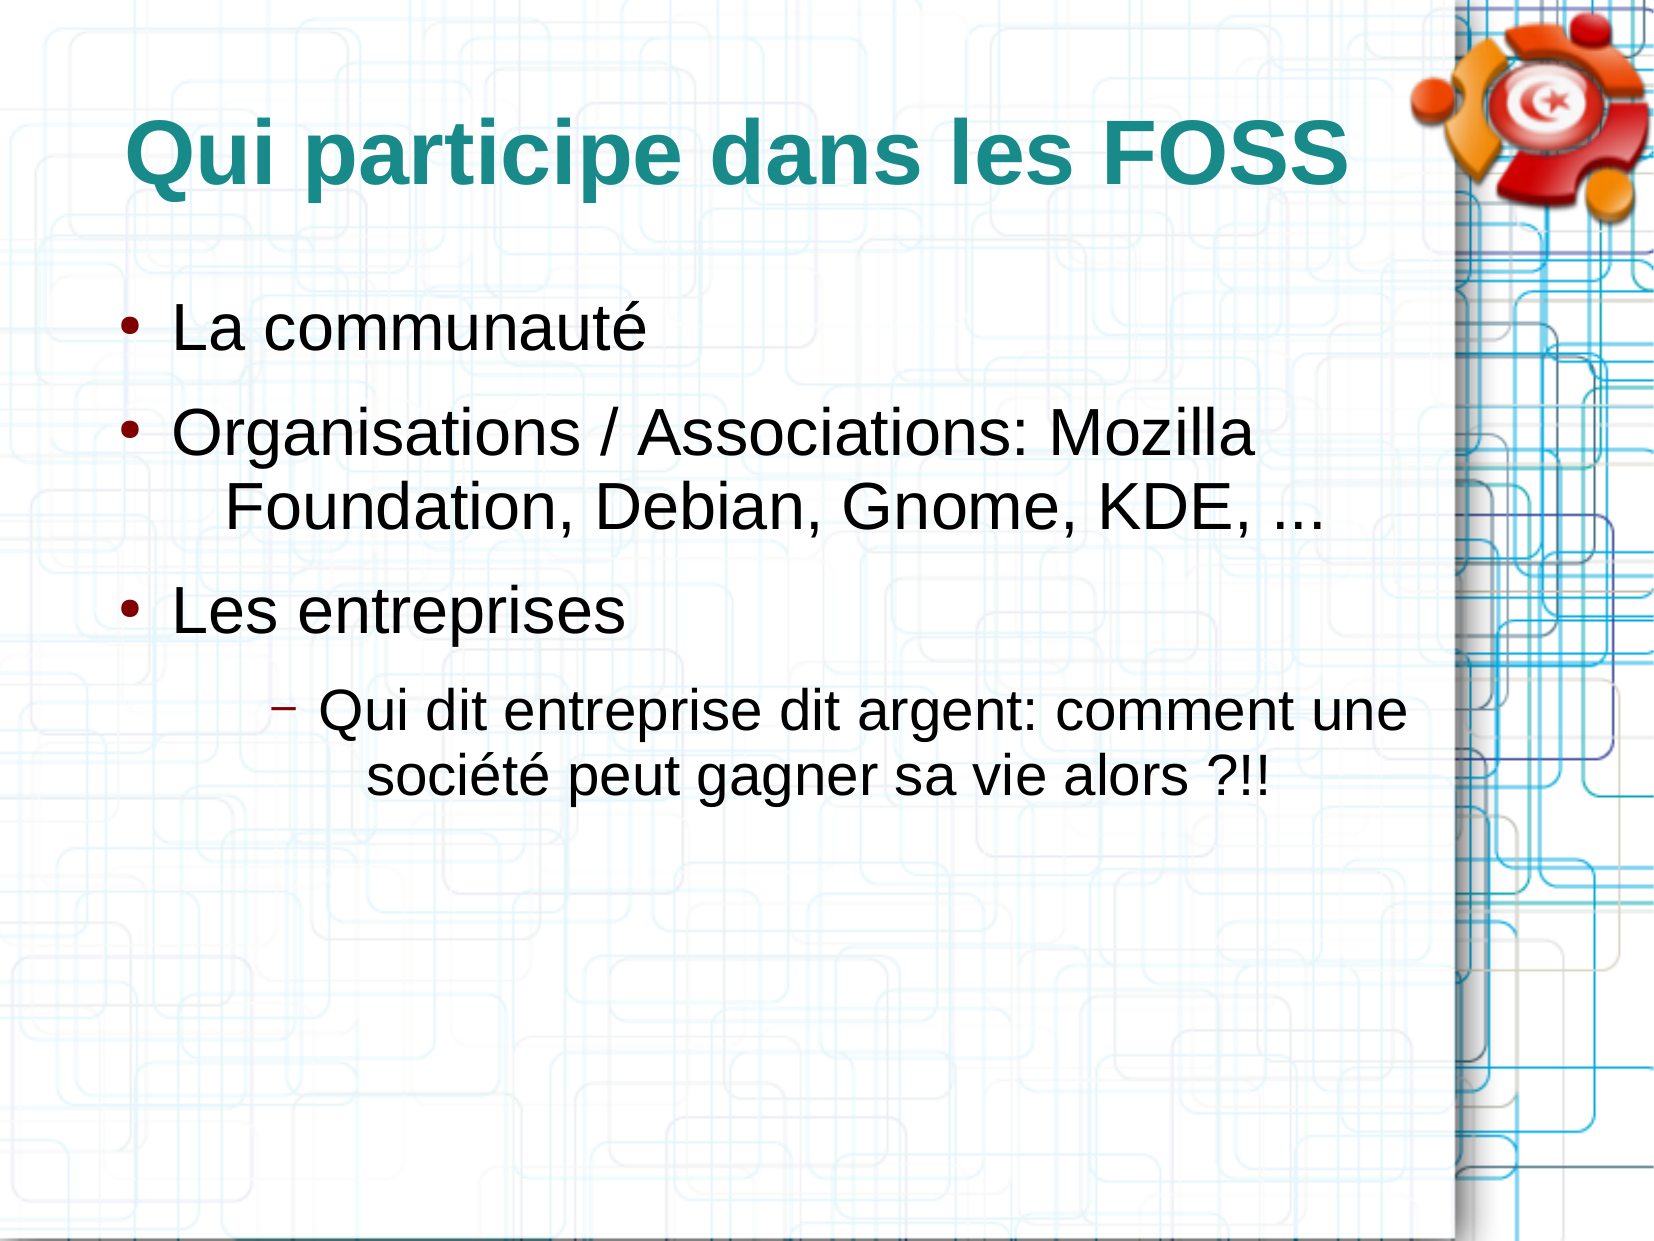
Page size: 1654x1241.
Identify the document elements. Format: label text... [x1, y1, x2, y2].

list La communauté Organisations / Associations: Mozilla Foundation, Debian, Gnome, KDE, ... Les entreprises Qui dit entreprise dit argent: comment une société peut gagner sa vie alors ?!! [82, 290, 1418, 1109]
picture [0, 0, 1654, 1241]
title Qui participe dans les FOSS [59, 49, 1418, 257]
